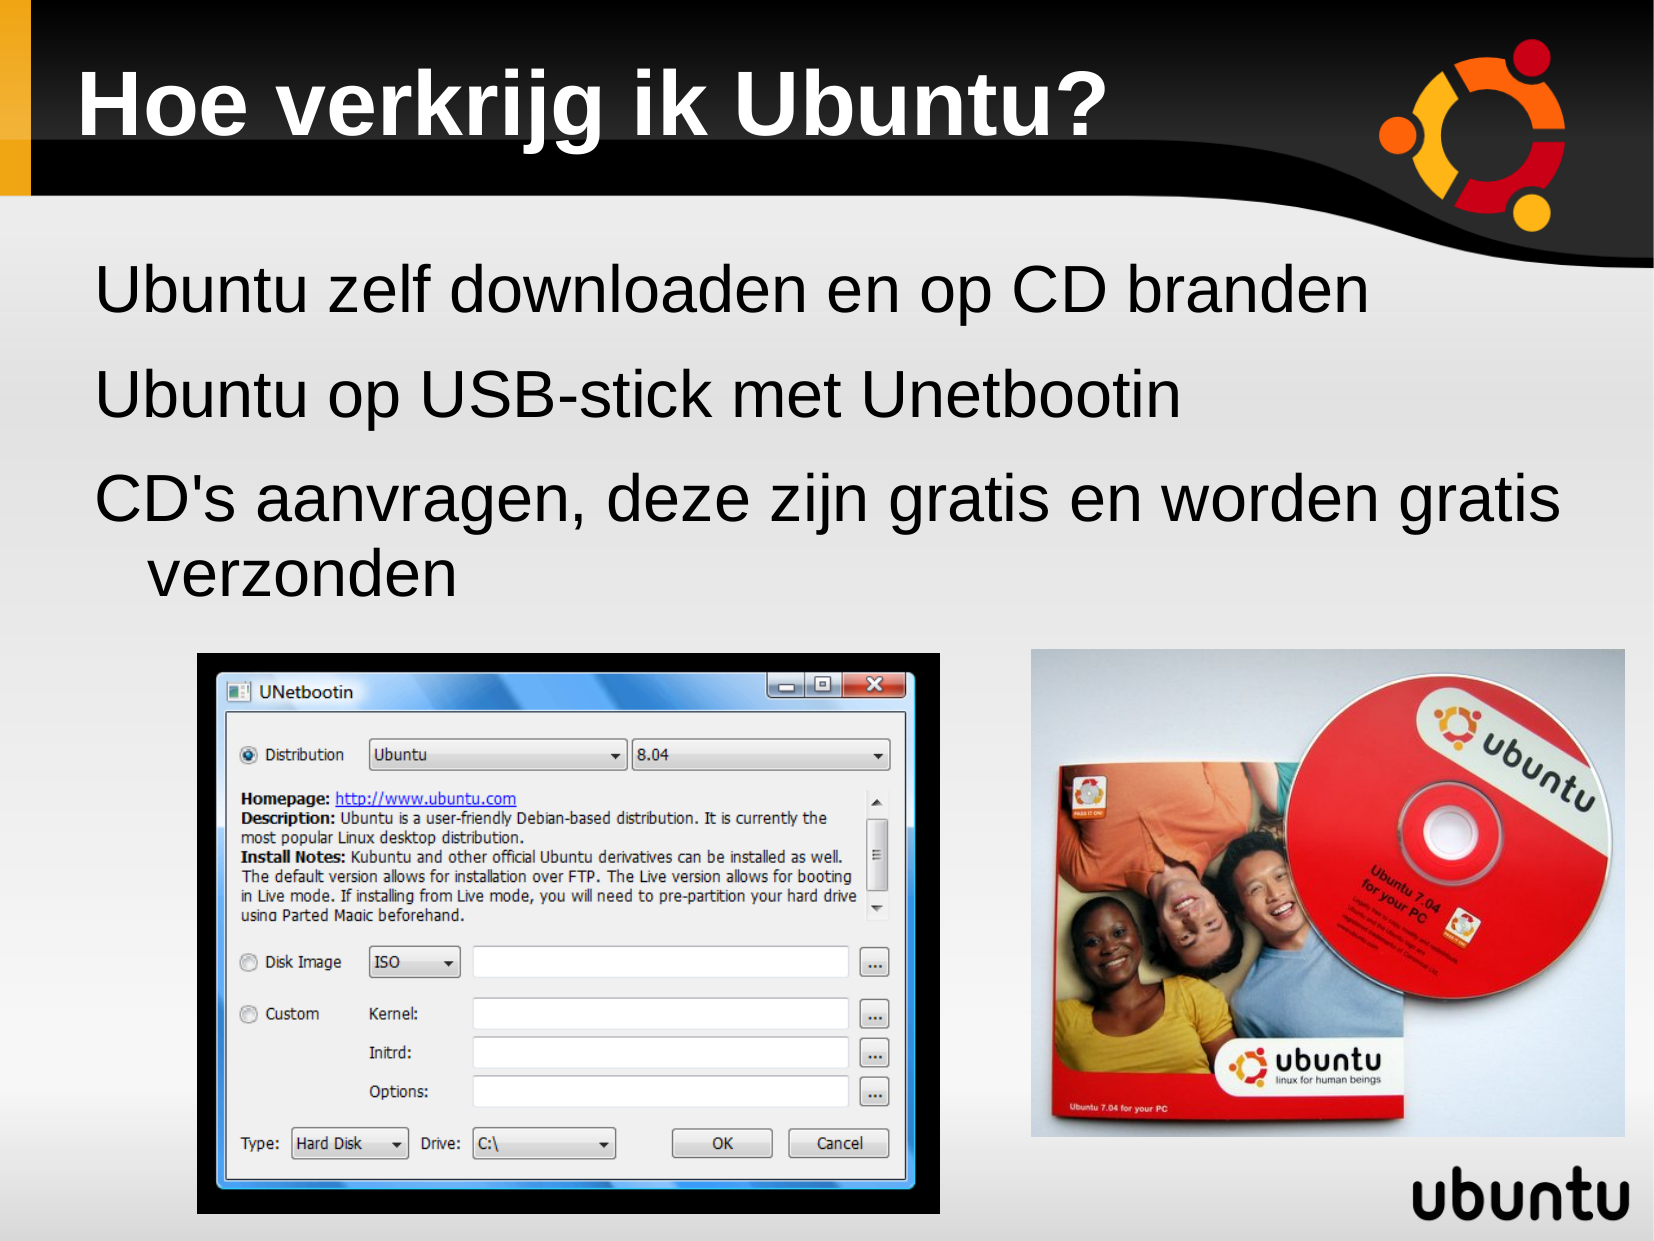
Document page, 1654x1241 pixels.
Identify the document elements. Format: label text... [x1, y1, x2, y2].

list Ubuntu zelf downloaden en op CD branden Ubuntu op USB-stick met Unetbootin CD's aanvragen, deze zijn gratis en worden gratis verzonden [76, 252, 1565, 611]
title Hoe verkrijg ik Ubuntu? [76, 7, 1565, 200]
picture [0, 0, 1654, 1241]
